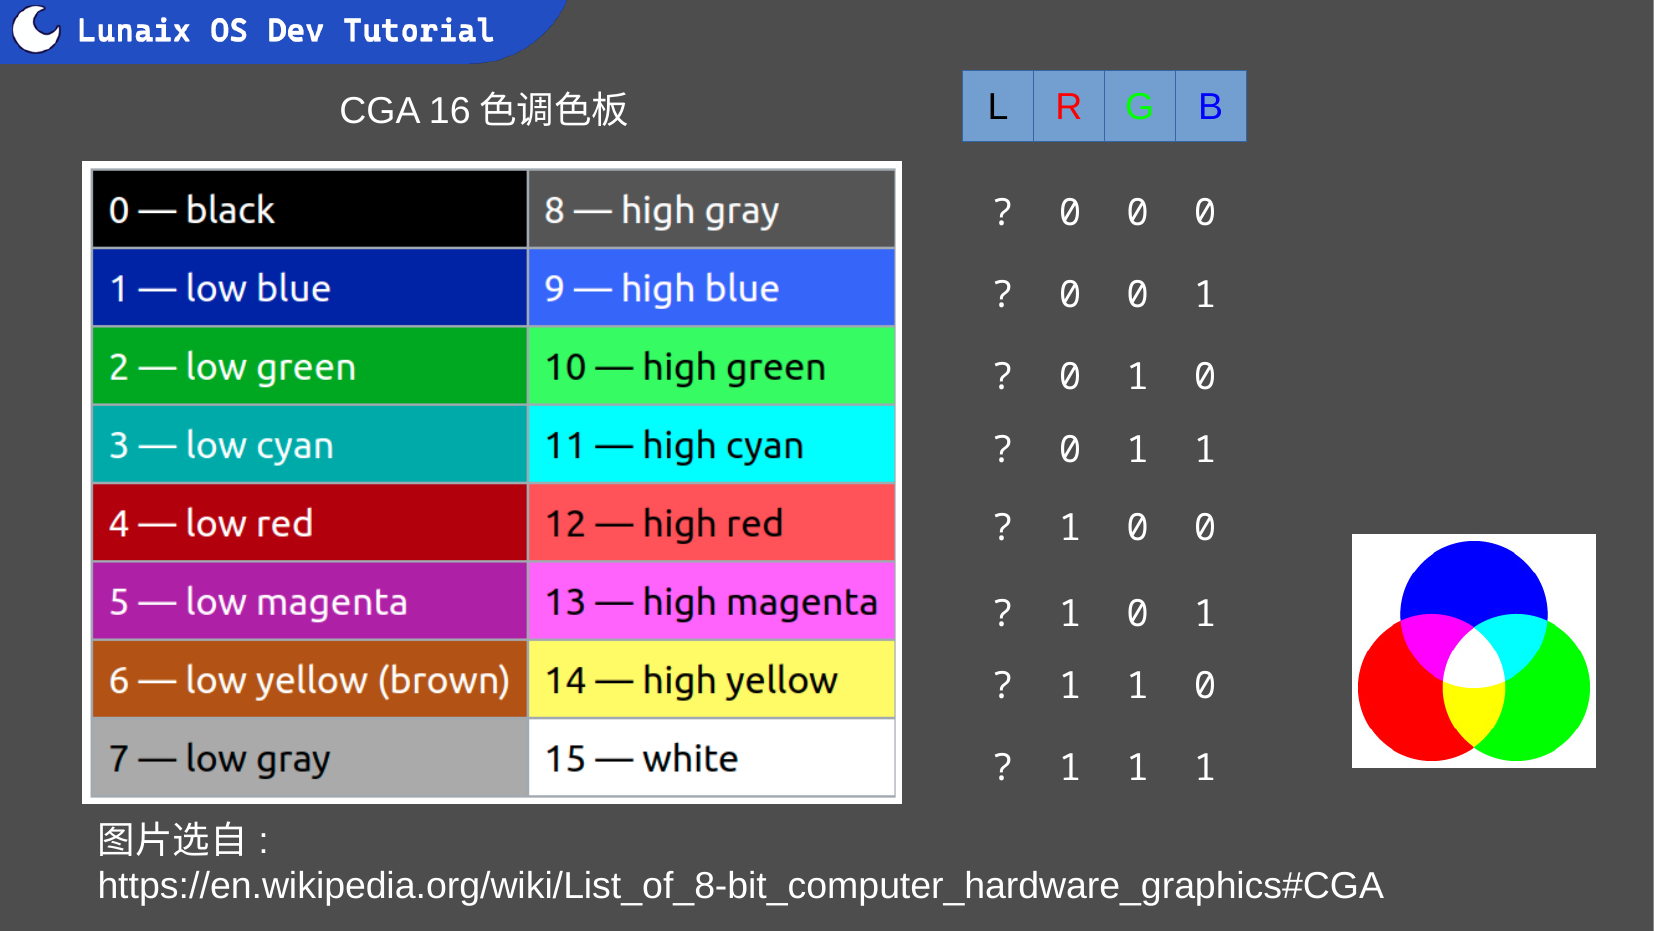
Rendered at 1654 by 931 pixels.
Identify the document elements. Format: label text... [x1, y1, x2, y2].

text_box L [962, 70, 1034, 142]
picture [0, 0, 1654, 931]
text_box ? 1 1 1 [954, 732, 1238, 792]
text_box ? 0 0 1 [954, 260, 1238, 319]
text_box B [1175, 70, 1247, 142]
text_box ? 0 0 0 [954, 177, 1238, 237]
text_box R [1034, 70, 1105, 142]
text_box ? 0 1 1 [954, 414, 1238, 474]
text_box G [1105, 70, 1175, 142]
text_box ? 1 1 0 [954, 651, 1238, 710]
text_box ? 1 0 0 [954, 493, 1238, 552]
text_box CGA 16色调色板 [82, 72, 886, 142]
text_box ? 1 0 1 [954, 579, 1238, 638]
text_box ? 0 1 0 [954, 342, 1238, 401]
text_box 图片选自: https://en.wikipedia.org/wiki/List_of_8-bit_computer_hardware_graphics#CGA [82, 803, 1489, 915]
